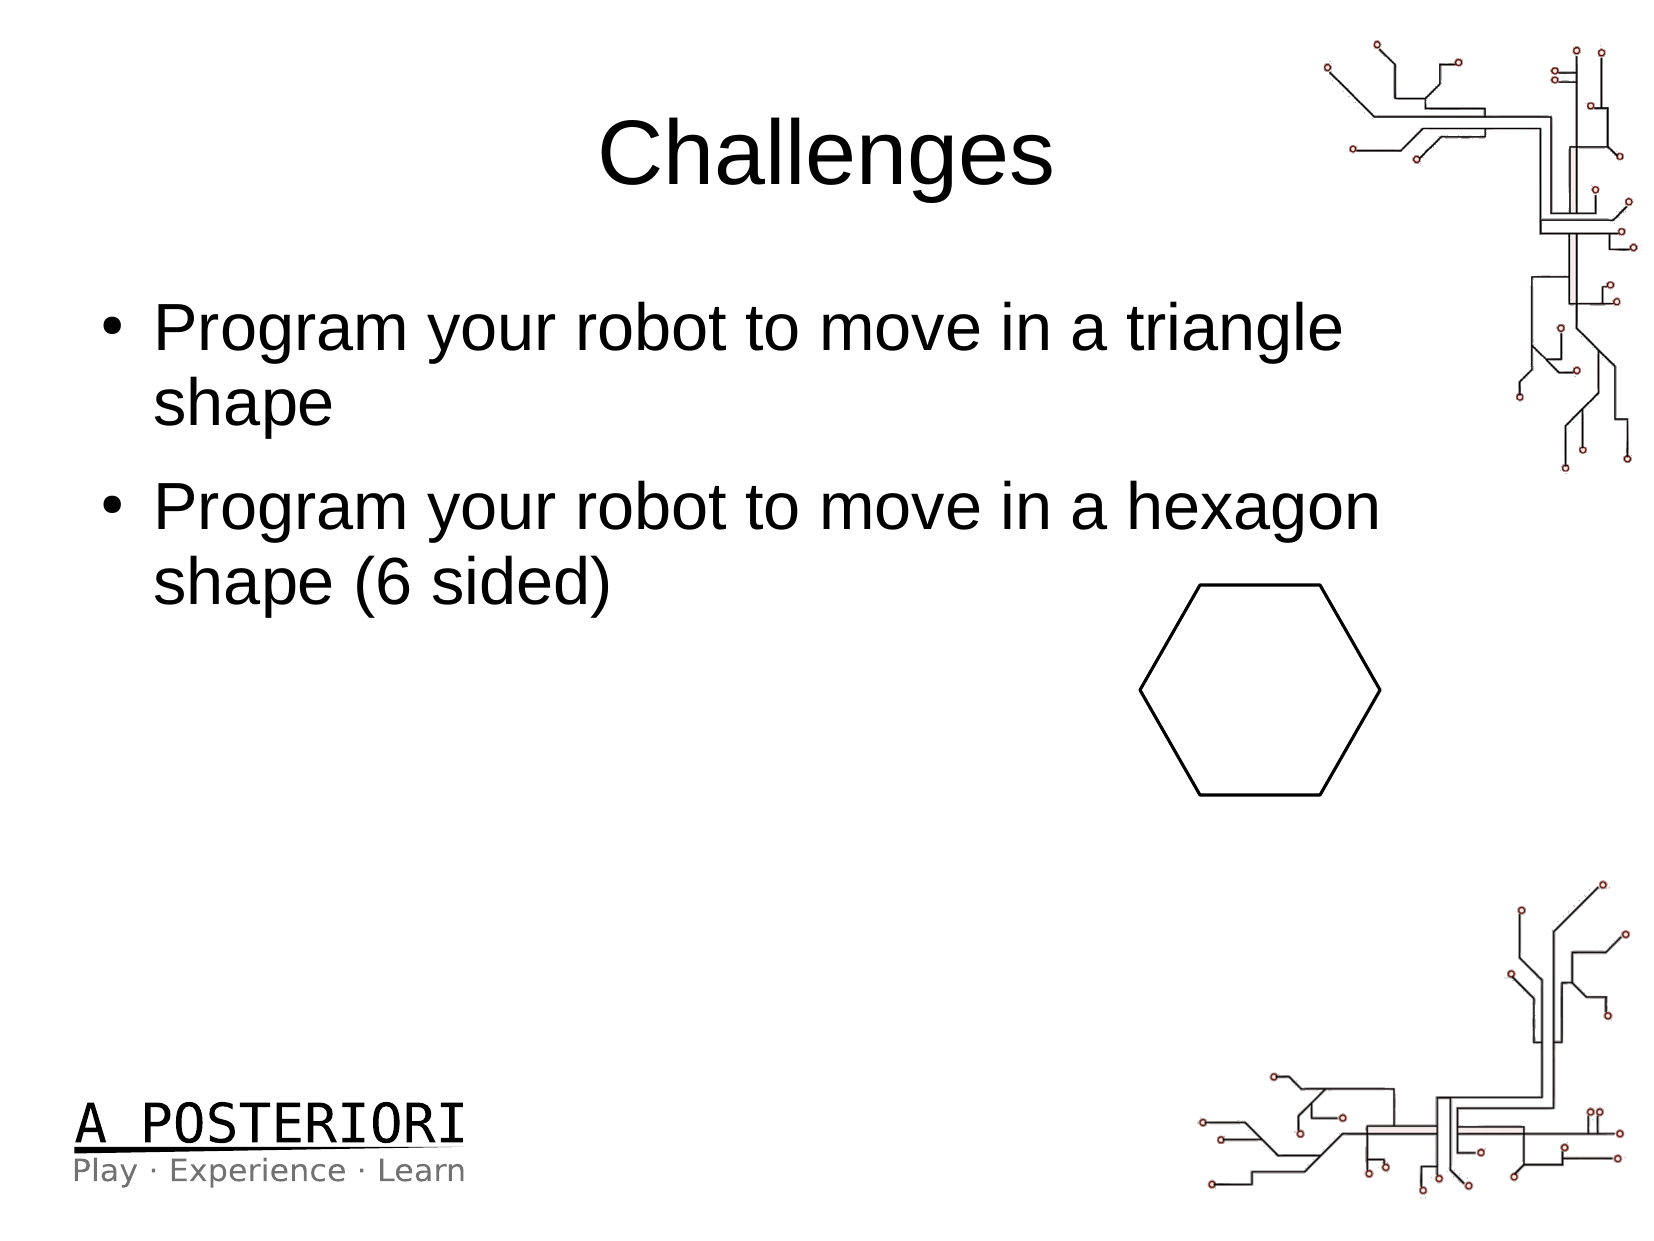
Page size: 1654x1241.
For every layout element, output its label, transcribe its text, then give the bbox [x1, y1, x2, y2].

picture [1305, 35, 1643, 495]
list Program your robot to move in a triangle shape Program your robot to move in a hexagon shape (6 sided) [82, 290, 1501, 1010]
picture [1177, 863, 1635, 1200]
title Challenges [82, 49, 1571, 257]
